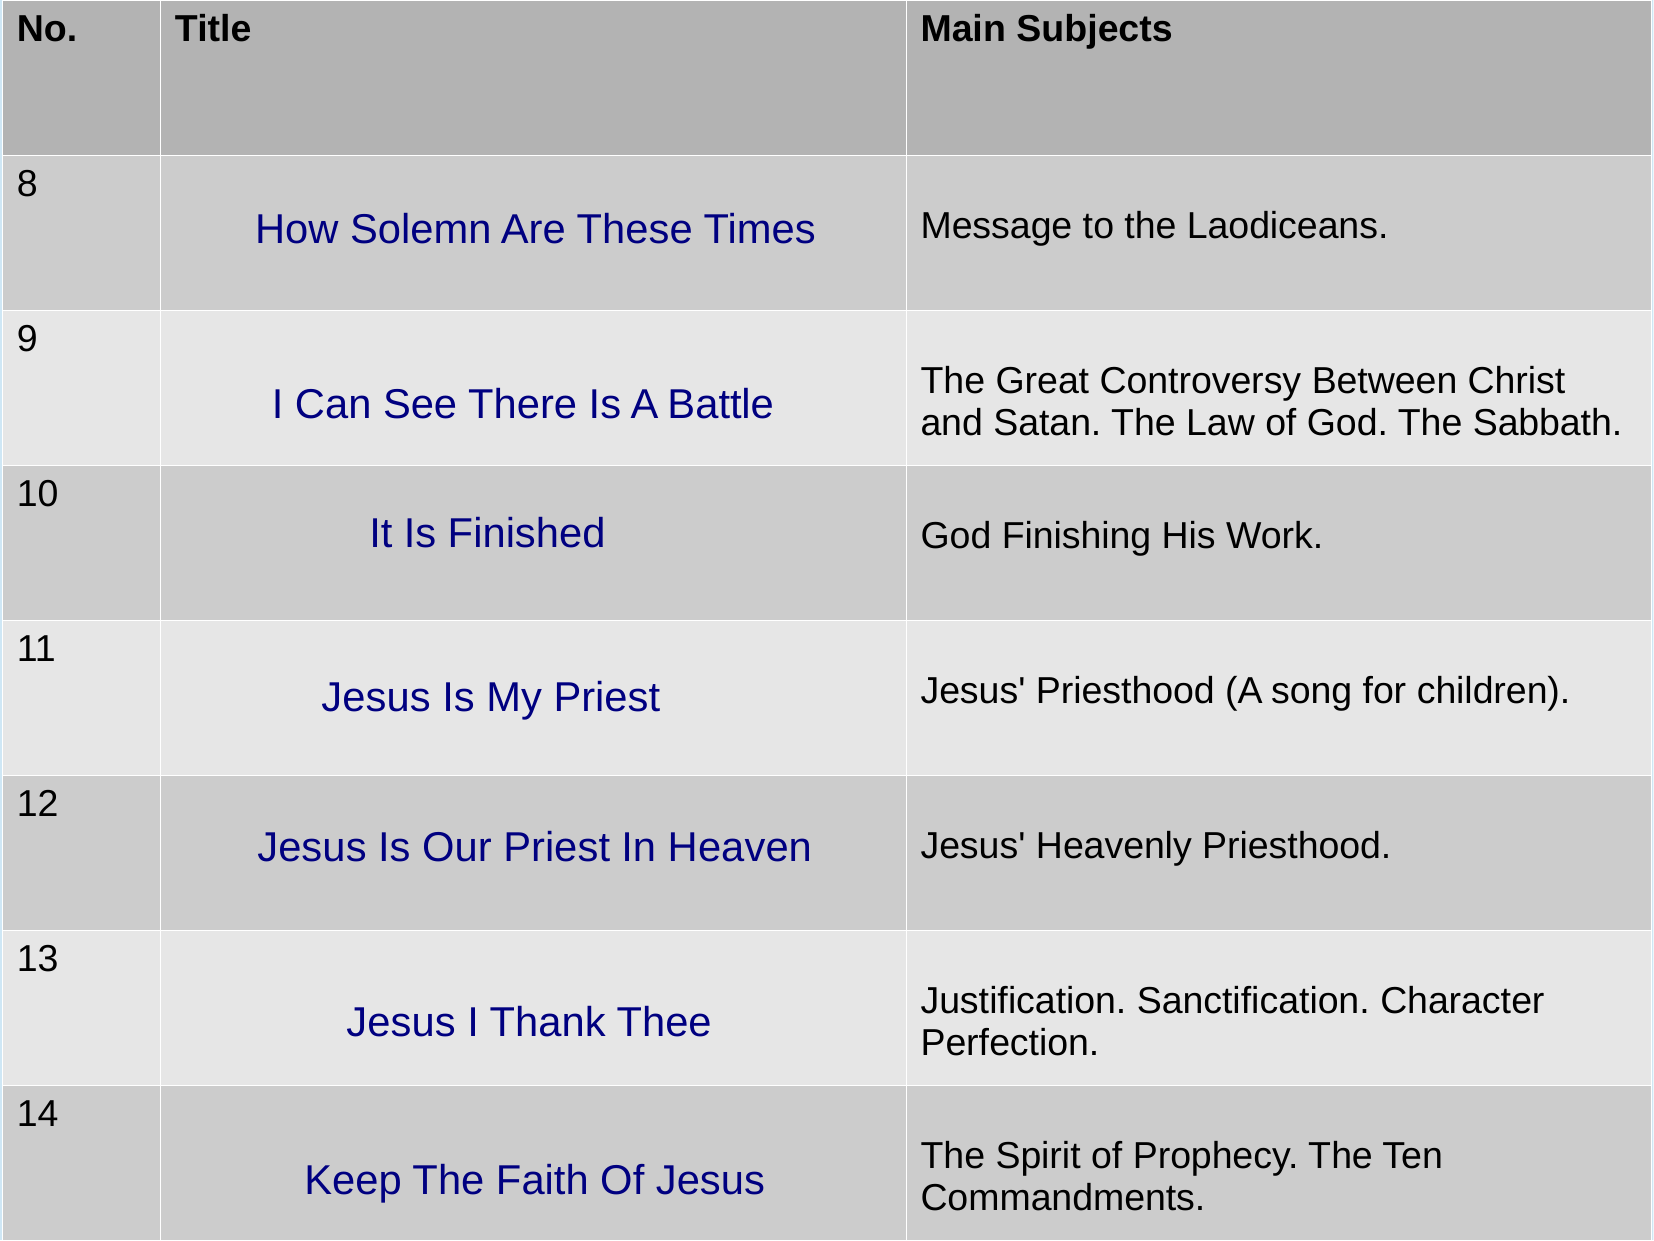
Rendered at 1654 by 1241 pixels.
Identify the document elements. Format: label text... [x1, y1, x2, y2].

table_header Title [161, 1, 906, 155]
table_cell [161, 931, 906, 1085]
table_cell 11 [3, 621, 160, 775]
text_box Jesus Is Our Priest In Heaven [212, 801, 839, 877]
table_cell [161, 1086, 906, 1240]
text_box It Is Finished [165, 482, 792, 567]
text_box Jesus I Thank Thee [207, 976, 834, 1052]
text_box Keep The Faith Of Jesus [212, 1133, 839, 1209]
table_header Main Subjects [907, 1, 1651, 155]
table_cell 12 [3, 776, 160, 930]
table_cell [161, 776, 906, 930]
table_cell Justification. Sanctification. Character Perfection. [907, 931, 1651, 1085]
table_cell [161, 311, 906, 465]
table_cell Jesus' Heavenly Priesthood. [907, 776, 1651, 930]
table_header No. [3, 1, 160, 155]
table_cell [161, 621, 906, 775]
table_cell God Finishing His Work. [907, 466, 1651, 620]
table_cell 10 [3, 466, 160, 620]
table_cell 9 [3, 311, 160, 465]
text_box How Solemn Are These Times [222, 197, 849, 260]
table_cell Jesus' Priesthood (A song for children). [907, 621, 1651, 775]
table_cell 13 [3, 931, 160, 1085]
table_cell 8 [3, 156, 160, 310]
table_cell The Great Controversy Between Christ and Satan. The Law of God. The Sabbath. [907, 311, 1651, 465]
table_cell 14 [3, 1086, 160, 1240]
table_cell [161, 156, 906, 310]
table_cell The Spirit of Prophecy. The Ten Commandments. [907, 1086, 1651, 1240]
table_cell Message to the Laodiceans. [907, 156, 1651, 310]
text_box I Can See There Is A Battle [200, 342, 827, 449]
table_cell [161, 466, 906, 620]
text_box Jesus Is My Priest [177, 649, 804, 745]
